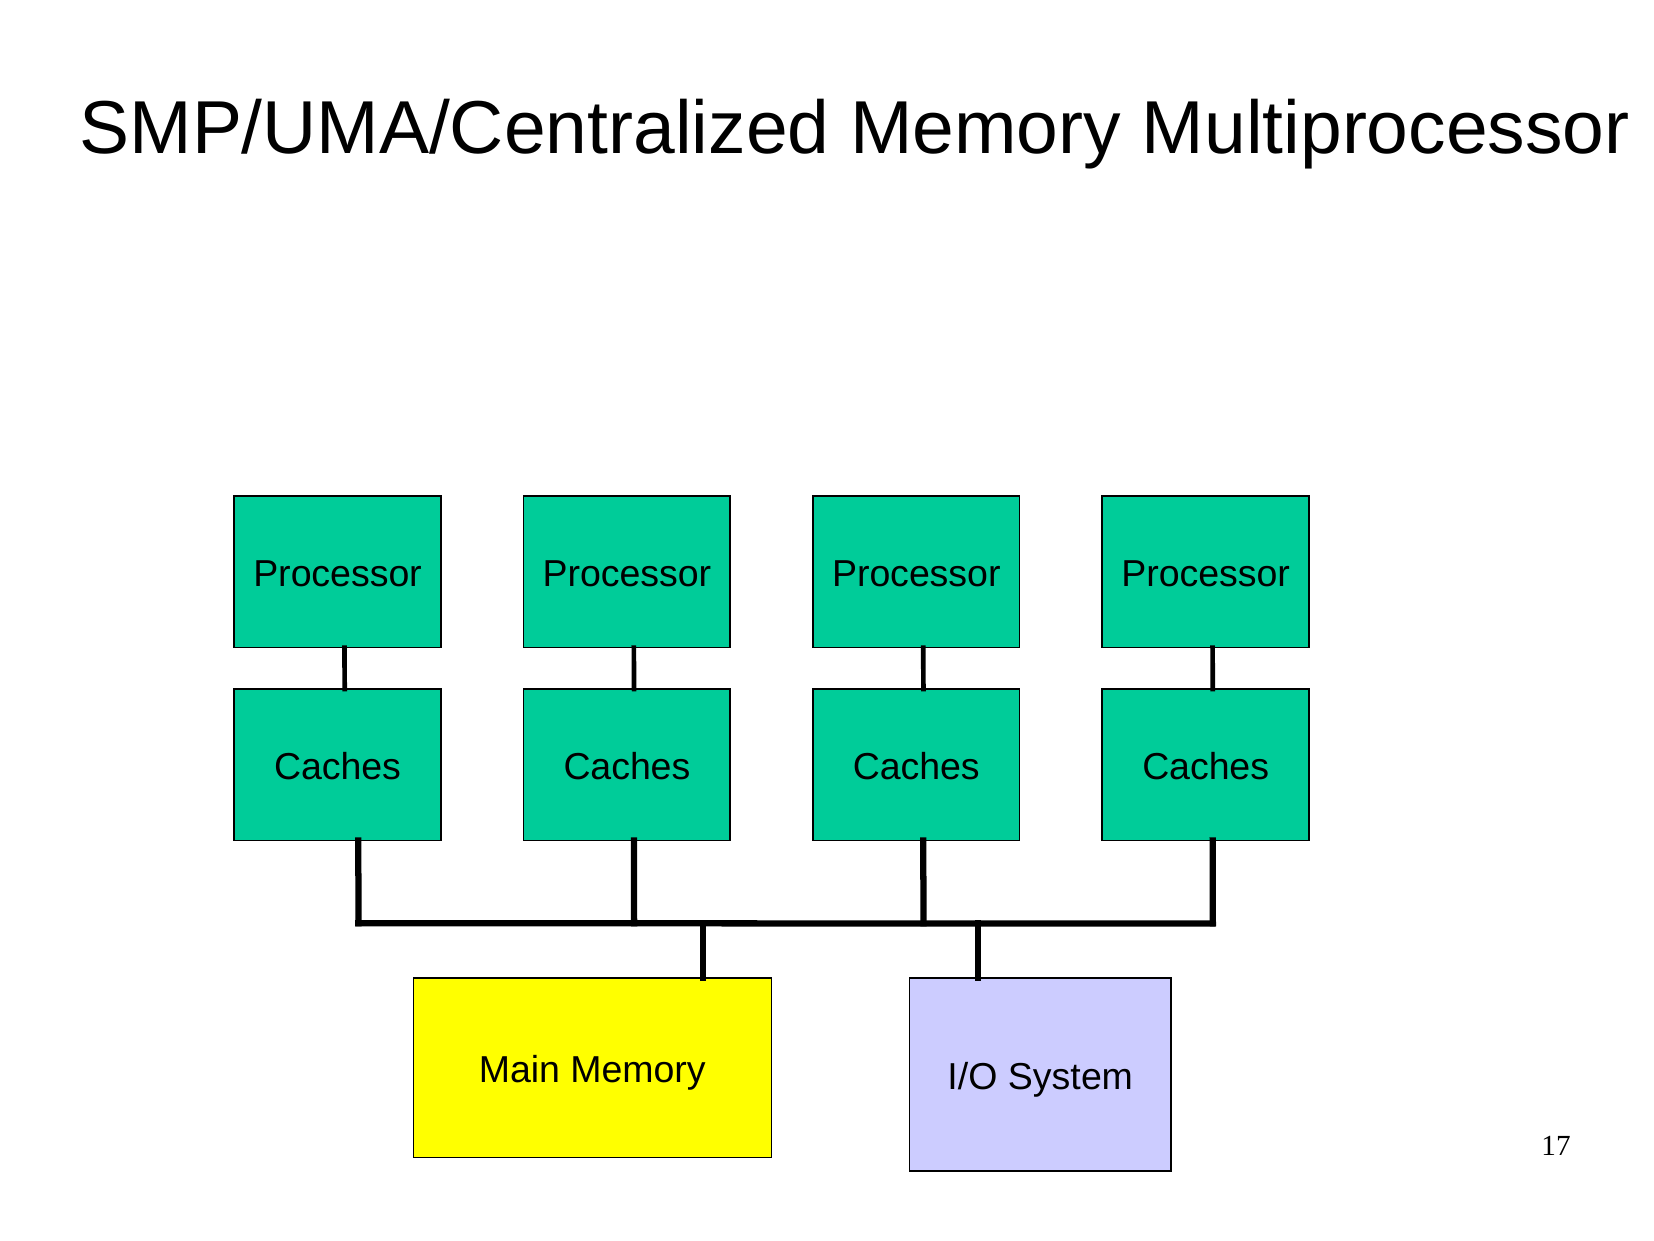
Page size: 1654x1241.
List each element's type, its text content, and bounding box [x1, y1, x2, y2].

text_box I/O System [909, 978, 1172, 1172]
text_box Processor [812, 495, 1020, 648]
text_box Caches [523, 688, 731, 841]
text_box Caches [812, 688, 1020, 841]
text_box Main Memory [413, 978, 772, 1158]
text_box Processor [523, 495, 731, 648]
text_box SMP/UMA/Centralized Memory Multiprocessor [64, 71, 1646, 177]
text_box Processor [1102, 495, 1309, 648]
text_box Caches [1102, 688, 1309, 841]
text_box Processor [234, 495, 441, 648]
text_box Caches [234, 688, 441, 841]
